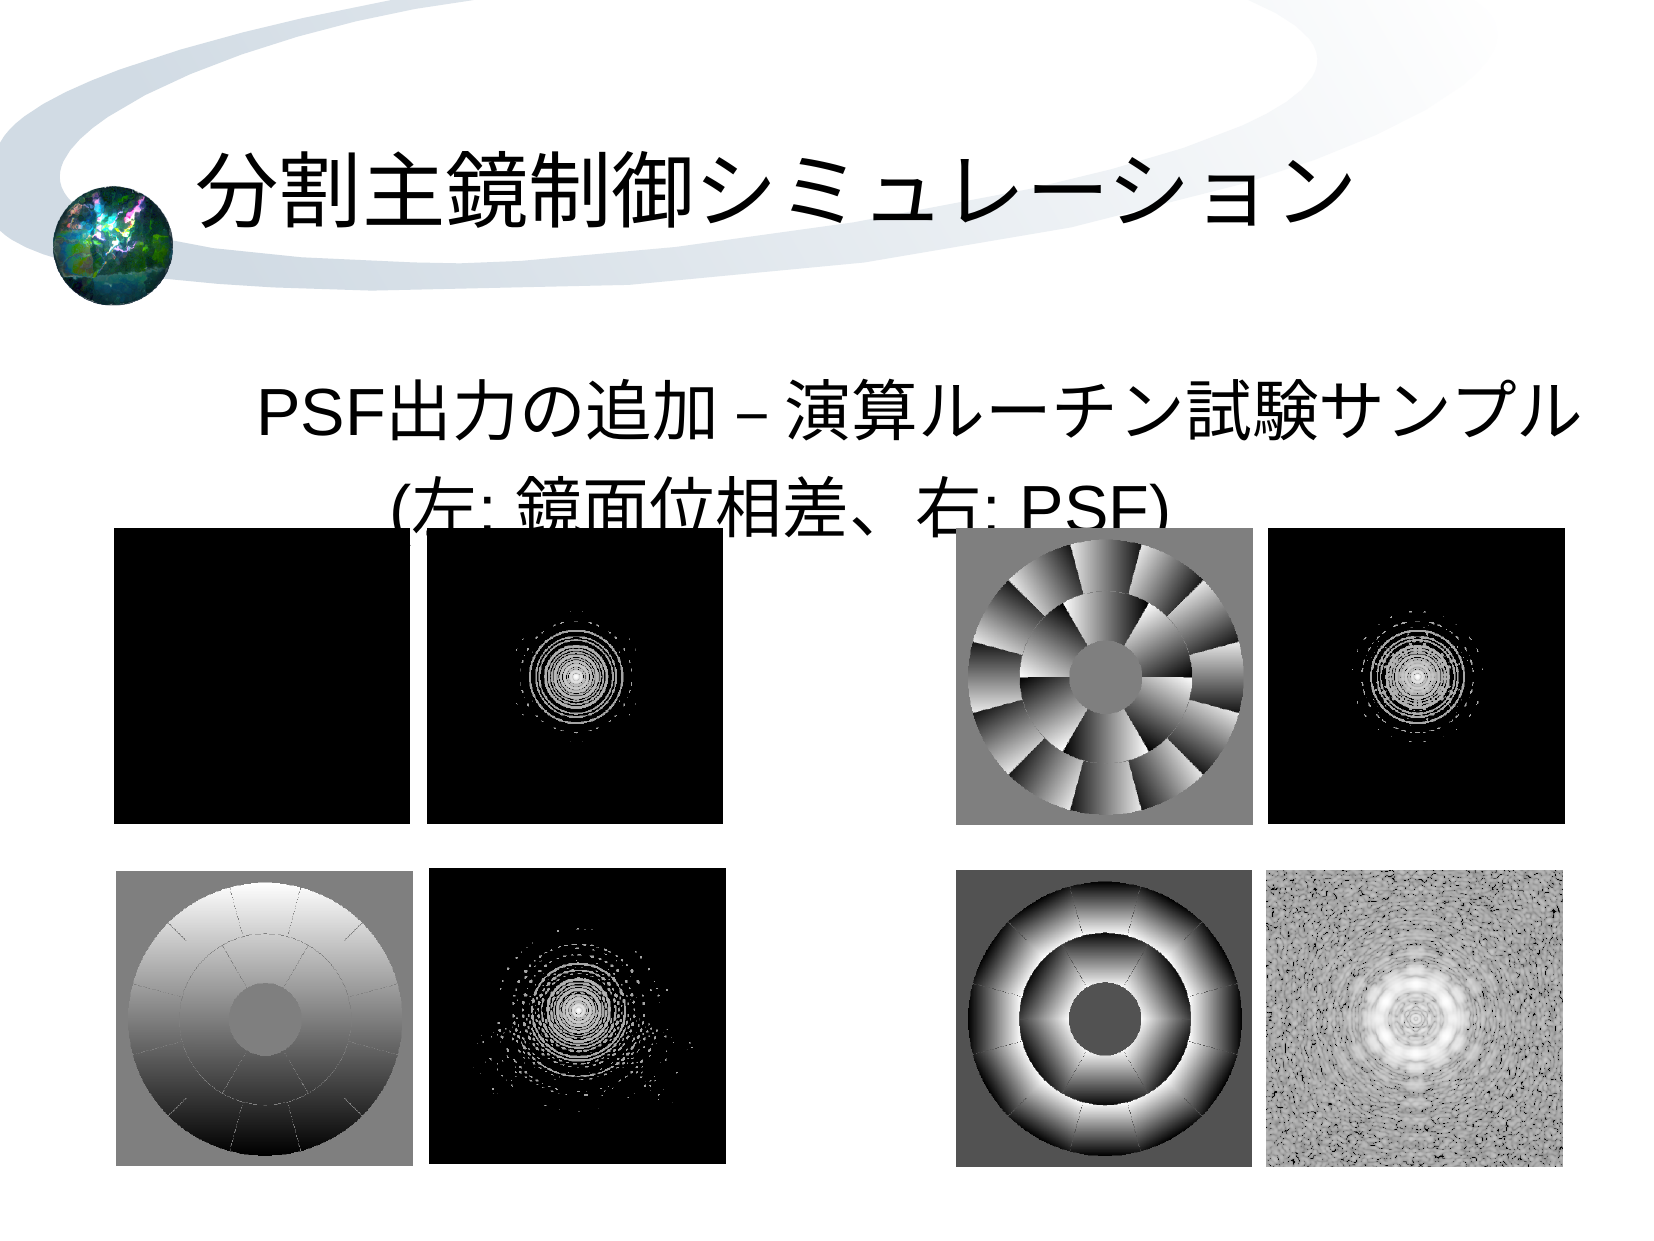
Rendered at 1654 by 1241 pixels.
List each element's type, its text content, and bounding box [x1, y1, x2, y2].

picture [43, 175, 182, 314]
text_box 分割主鏡制御シミュレーション [180, 117, 1527, 216]
picture [116, 871, 413, 1166]
picture [1266, 870, 1563, 1167]
picture [427, 528, 723, 824]
text_box PSF出力の追加 – 演算ルーチン試験サンプル (左: 鏡面位相差、右: PSF) [241, 350, 1604, 516]
picture [956, 870, 1252, 1167]
picture [429, 868, 726, 1164]
picture [956, 528, 1253, 825]
picture [1268, 528, 1565, 824]
picture [114, 528, 410, 824]
